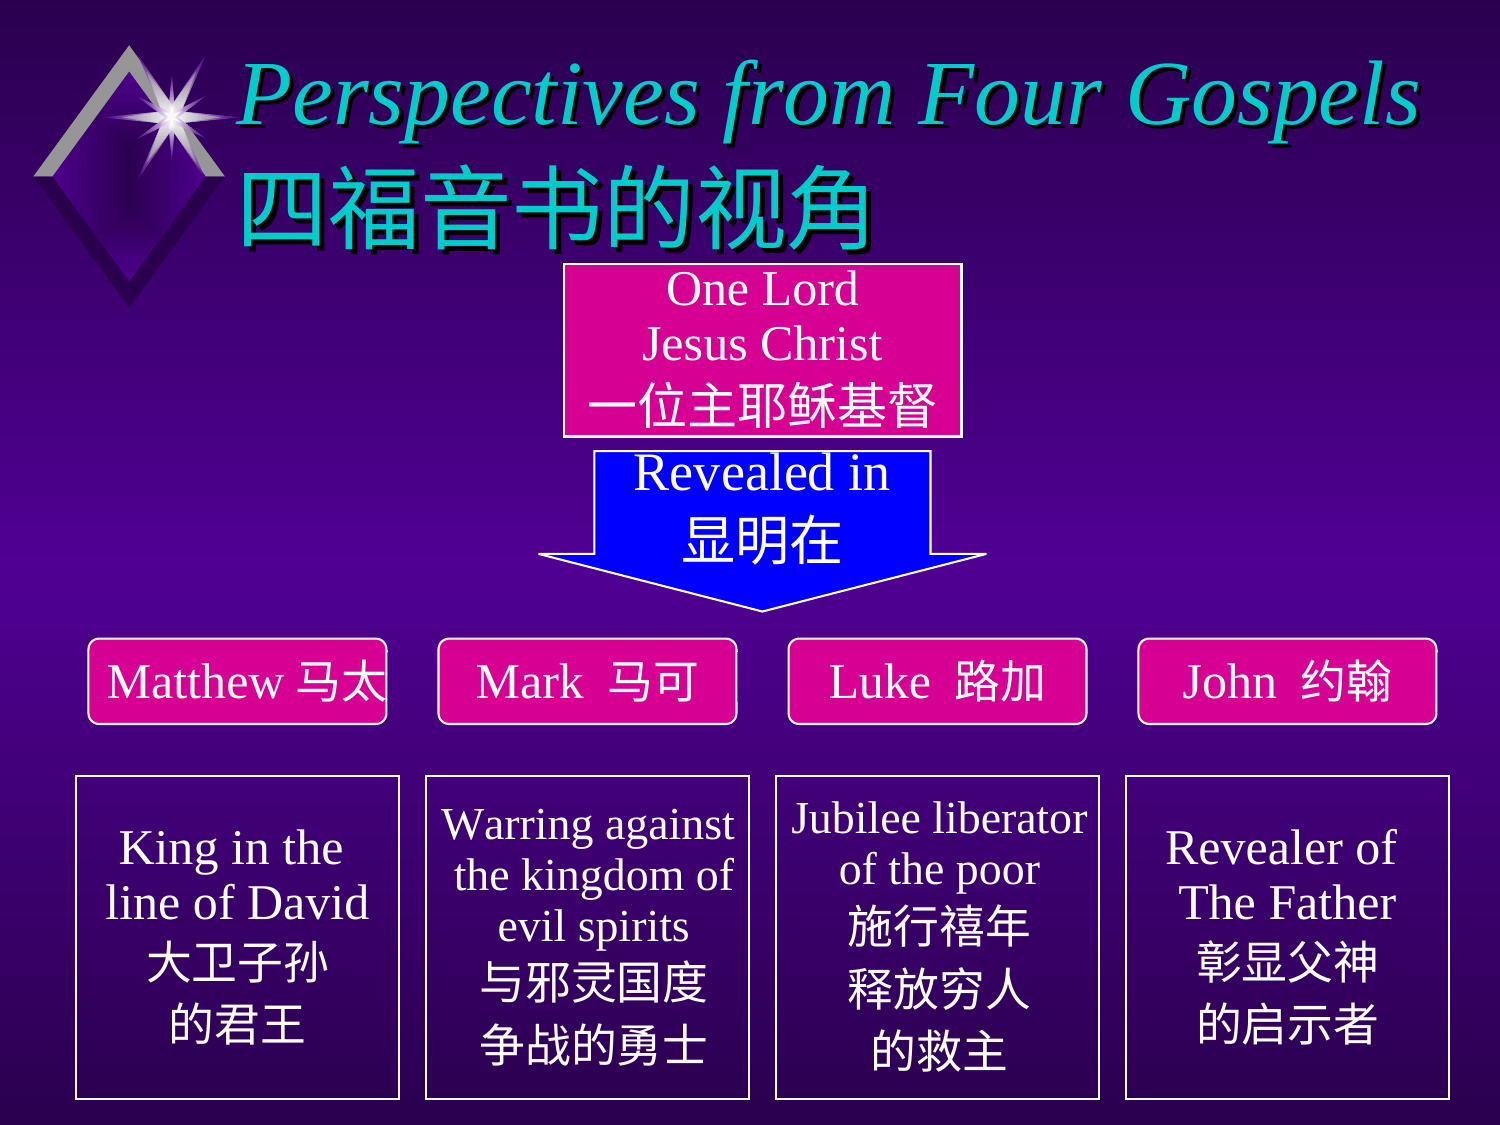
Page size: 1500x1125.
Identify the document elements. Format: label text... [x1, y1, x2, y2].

text_box John 约翰 [1138, 638, 1437, 725]
text_box Matthew马太 [88, 638, 387, 725]
text_box Luke 路加 [788, 638, 1087, 725]
text_box Revealer of The Father 彰显父神 的启示者 [1126, 776, 1449, 1099]
text_box Revealed in 显明在 [538, 451, 987, 612]
text_box King in the line of David 大卫子孙 的君王 [76, 776, 399, 1099]
text_box One Lord Jesus Christ 一位主耶稣基督 [563, 263, 962, 437]
text_box Warring against the kingdom of evil spirits 与邪灵国度 争战的勇士 [426, 776, 749, 1099]
text_box Mark 马可 [438, 638, 737, 725]
text_box Jubilee liberator of the poor 施行禧年 释放穷人 的救主 [776, 776, 1099, 1099]
title Perspectives from Four Gospels 四福音书的视角 [221, 32, 1447, 279]
